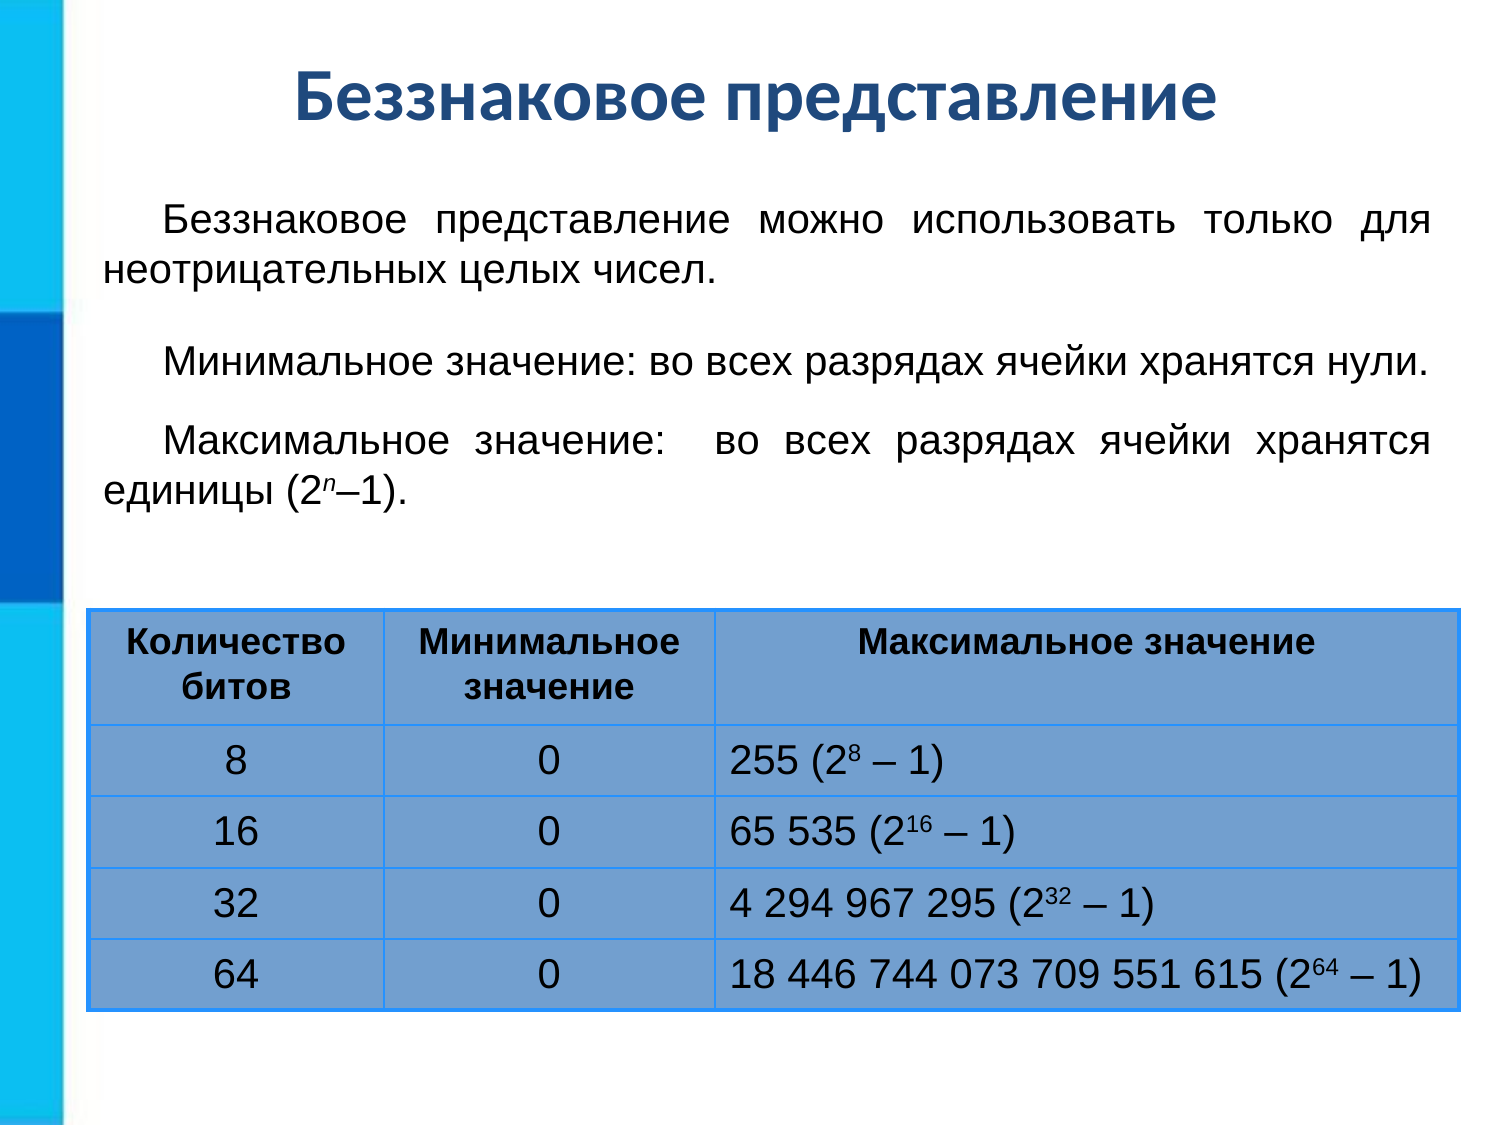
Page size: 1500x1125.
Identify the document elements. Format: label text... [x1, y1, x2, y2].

table_cell 64 [91, 940, 383, 1008]
table_cell 0 [385, 940, 714, 1008]
table_cell 255 (28 – 1) [716, 726, 1457, 795]
table_cell 16 [91, 797, 383, 867]
table_cell 0 [385, 797, 714, 867]
table_cell 0 [385, 869, 714, 938]
table_header Минимальное значение [385, 612, 714, 724]
table_cell 65 535 (216 – 1) [716, 797, 1457, 867]
table_cell 0 [385, 726, 714, 795]
table_header Максимальное значение [716, 612, 1457, 724]
table_header Количество битов [91, 612, 383, 724]
table_cell 32 [91, 869, 383, 938]
text_box Беззнаковое представление можно использовать только для неотрицательных целых чисел. [87, 184, 1447, 301]
picture [0, 0, 1500, 1125]
table_cell 4 294 967 295 (232 – 1) [716, 869, 1457, 938]
table_cell 8 [91, 726, 383, 795]
table_cell 18 446 744 073 709 551 615 (264 – 1) [716, 940, 1457, 1008]
text_box Минимальное значение: во всех разрядах ячейки хранятся нули. Максимальное значение: во всех разрядах ячейки хранятся единицы (2n–1). [88, 326, 1447, 521]
text_box Беззнаковое представление [88, 30, 1425, 149]
